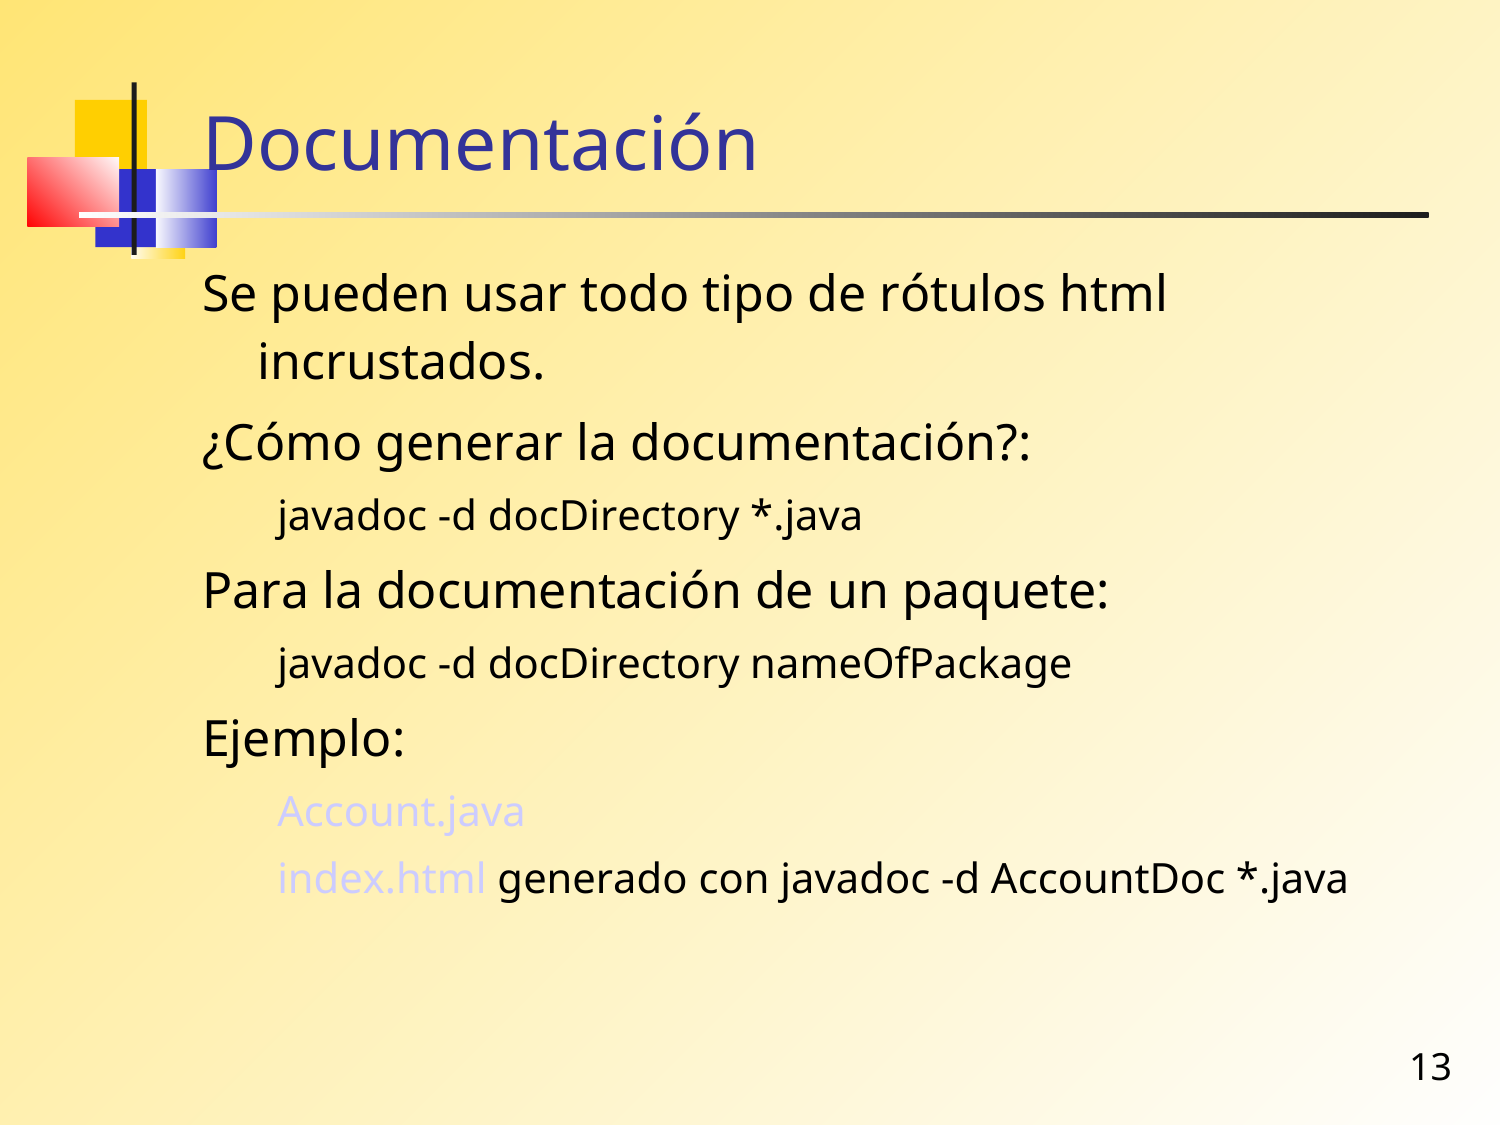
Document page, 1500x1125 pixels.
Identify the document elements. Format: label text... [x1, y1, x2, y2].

list Se pueden usar todo tipo de rótulos html incrustados. ¿Cómo generar la documentación?: javadoc -d docDirectory *.java Para la documentación de un paquete: javadoc -d docDirectory nameOfPackage Ejemplo: Account.java index.html generado con javadoc -d AccountDoc *.java [187, 249, 1463, 1013]
title Documentación [187, 37, 1466, 201]
